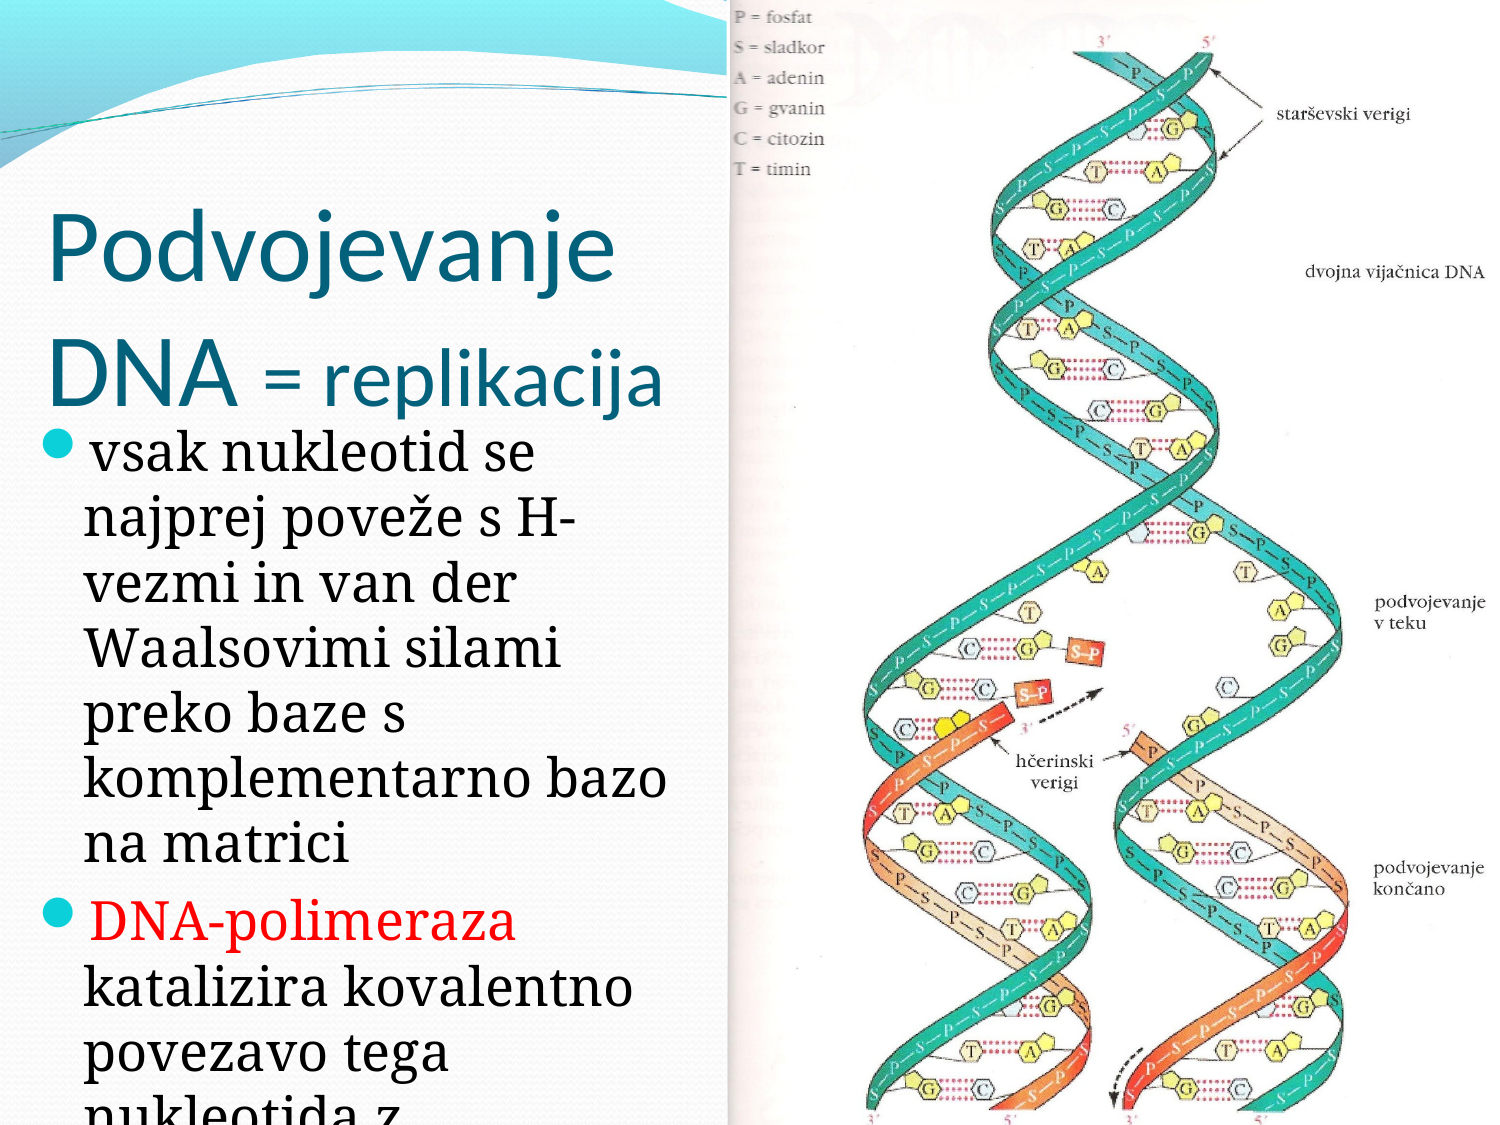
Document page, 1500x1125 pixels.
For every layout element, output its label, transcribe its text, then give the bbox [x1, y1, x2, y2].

list vsak nukleotid se najprej poveže s H-vezmi in van der Waalsovimi silami preko baze s komplementarno bazo na matrici DNA-polimeraza katalizira kovalentno povezavo tega nukleotida z nukleotidom na rastoči verigi [23, 410, 726, 1125]
title Podvojevanje DNA = replikacija [46, 69, 699, 410]
picture [0, 0, 1500, 1125]
